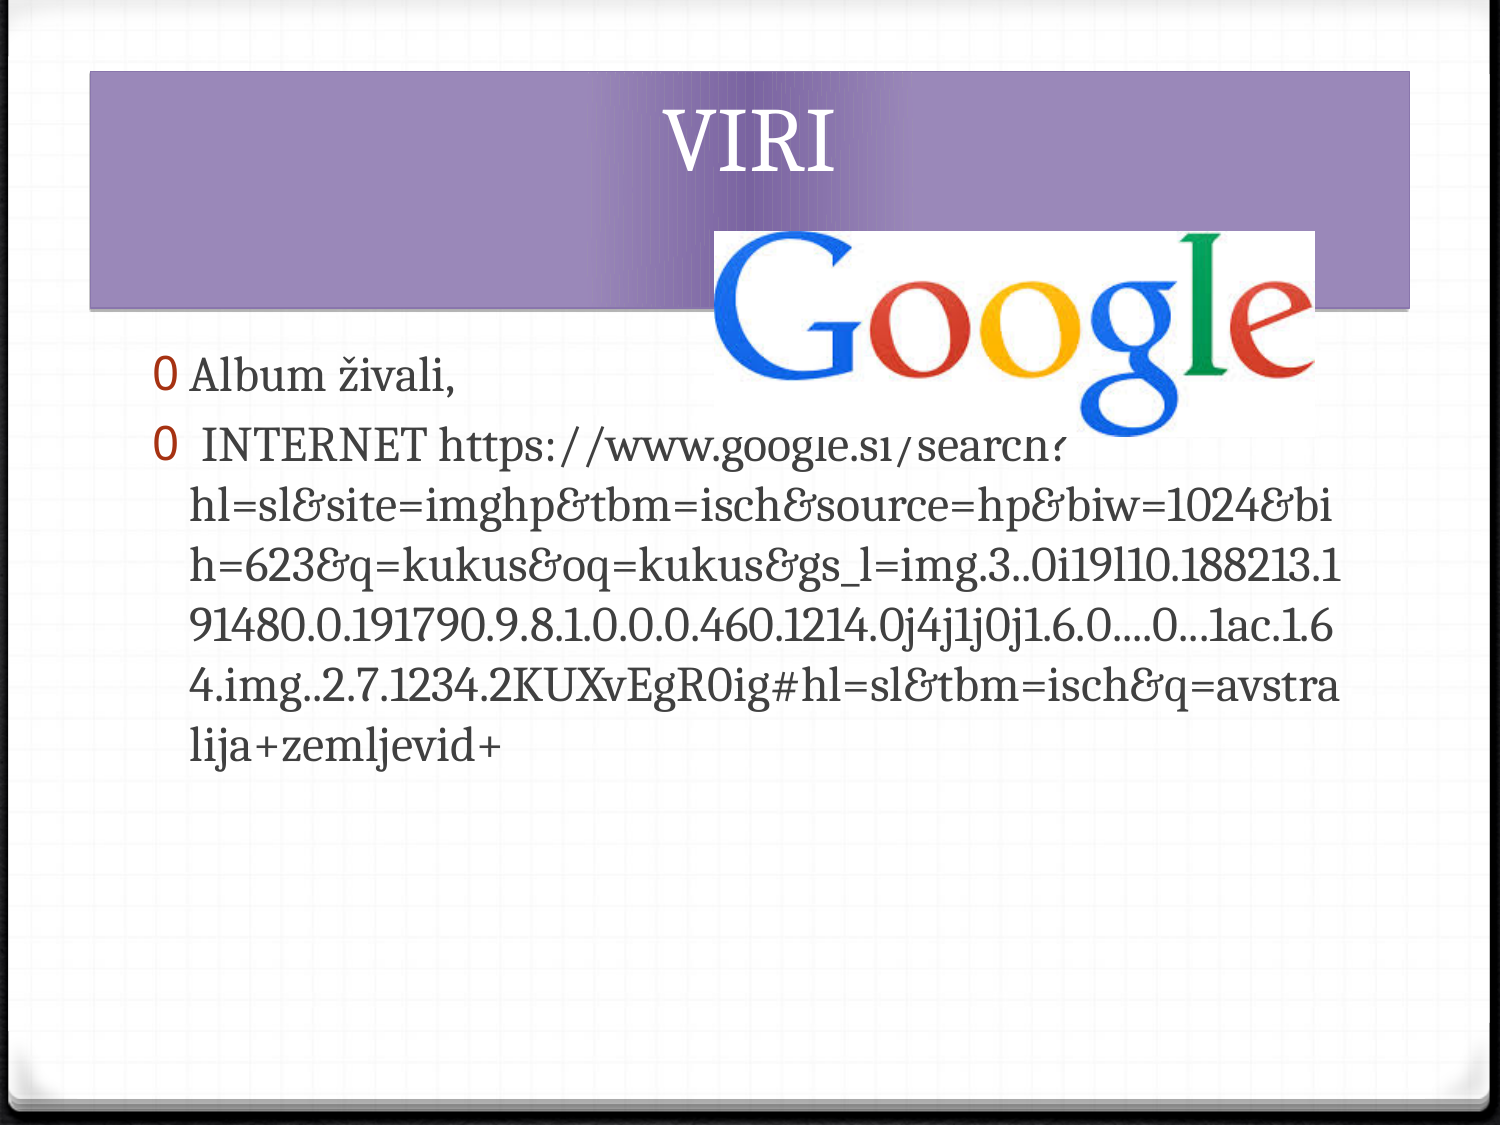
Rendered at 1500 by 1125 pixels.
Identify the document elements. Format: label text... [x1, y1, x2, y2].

list Album živali, INTERNET https://www.google.si/search?hl=sl&site=imghp&tbm=isch&source=hp&biw=1024&bih=623&q=kukus&oq=kukus&gs_l=img.3..0i19l10.188213.191480.0.191790.9.8.1.0.0.0.460.1214.0j4j1j0j1.6.0....0...1ac.1.64.img..2.7.1234.2KUXvEgR0ig#hl=sl&tbm=isch&q=avstralija+zemljevid+ [137, 334, 1363, 983]
picture [0, 0, 1500, 1125]
title VIRI [90, 71, 1410, 309]
